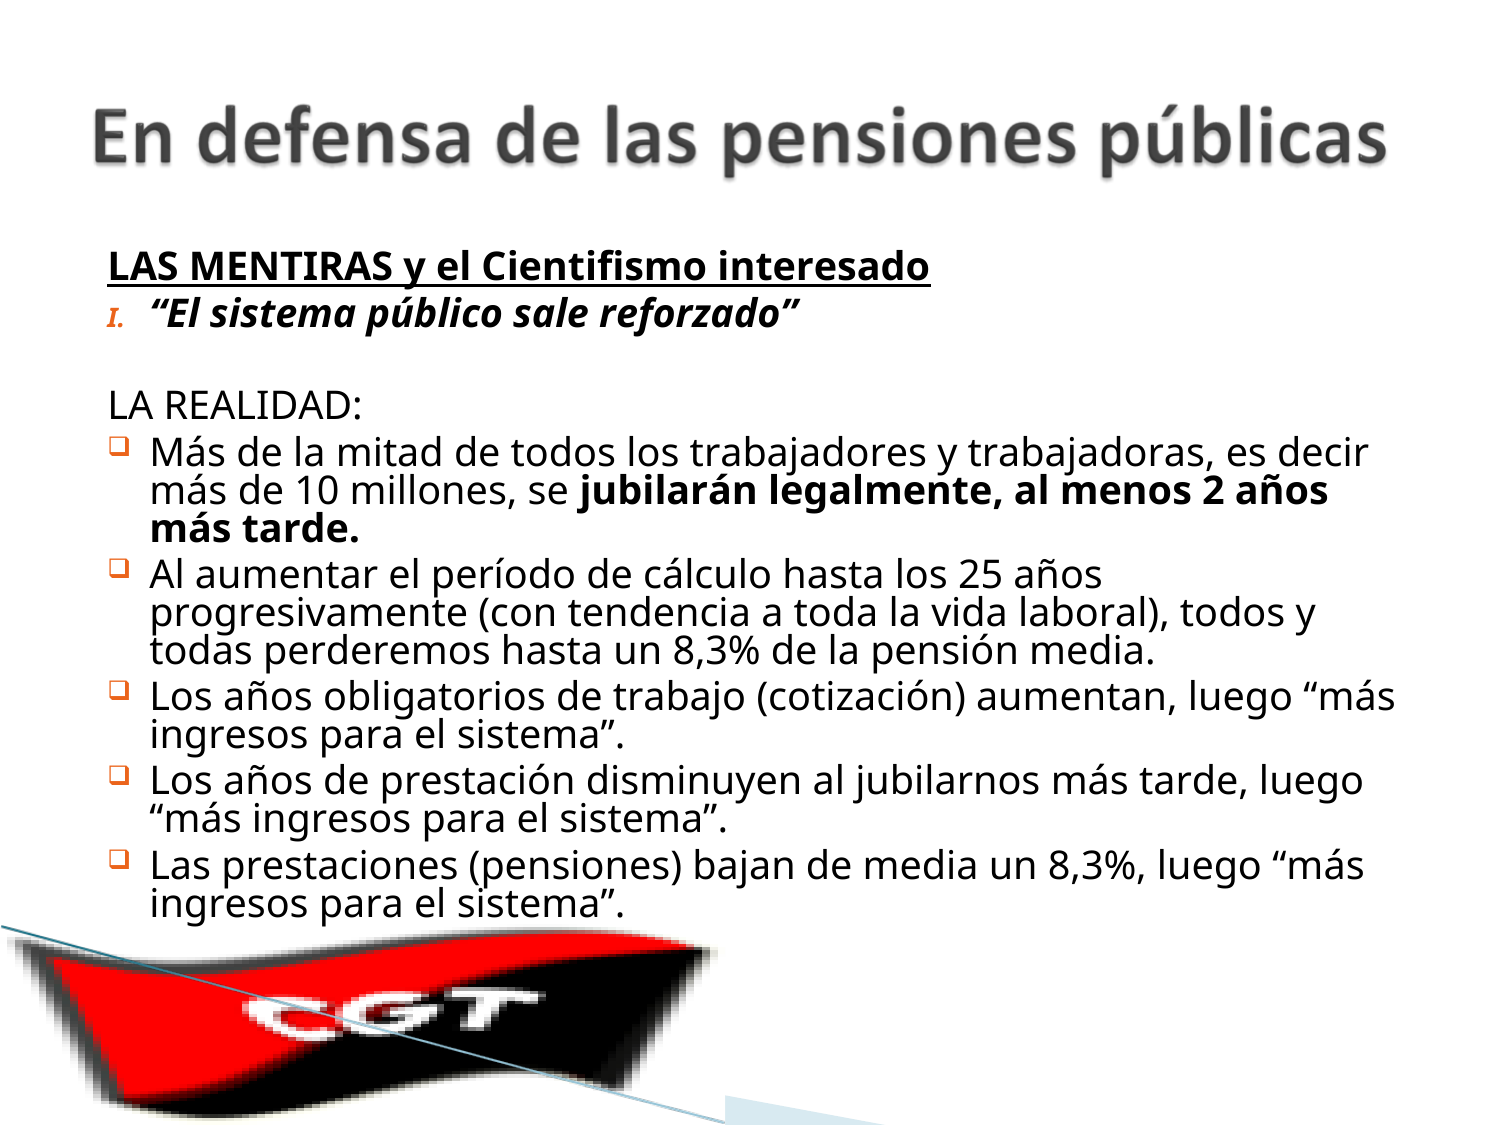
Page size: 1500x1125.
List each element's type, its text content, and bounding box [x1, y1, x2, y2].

picture [0, 924, 726, 1125]
picture [32, 43, 1446, 235]
text_box LAS MENTIRAS y el Cientifismo interesado “El sistema público sale reforzado” LA REALIDAD: Más de la mitad de todos los trabajadores y trabajadoras, es decir más de 10 millones, se jubilarán legalmente, al menos 2 años más tarde. Al aumentar el período de cálculo hasta los 25 años progresivamente (con tendencia a toda la vida laboral), todos y todas perderemos hasta un 8,3% de la pensión media. Los años obligatorios de trabajo (cotización) aumentan, luego “más ingresos para el sistema”. Los años de prestación disminuyen al jubilarnos más tarde, luego “más ingresos para el sistema”. Las prestaciones (pensiones) bajan de media un 8,3%, luego “más ingresos para el sistema”. [75, 242, 1426, 979]
